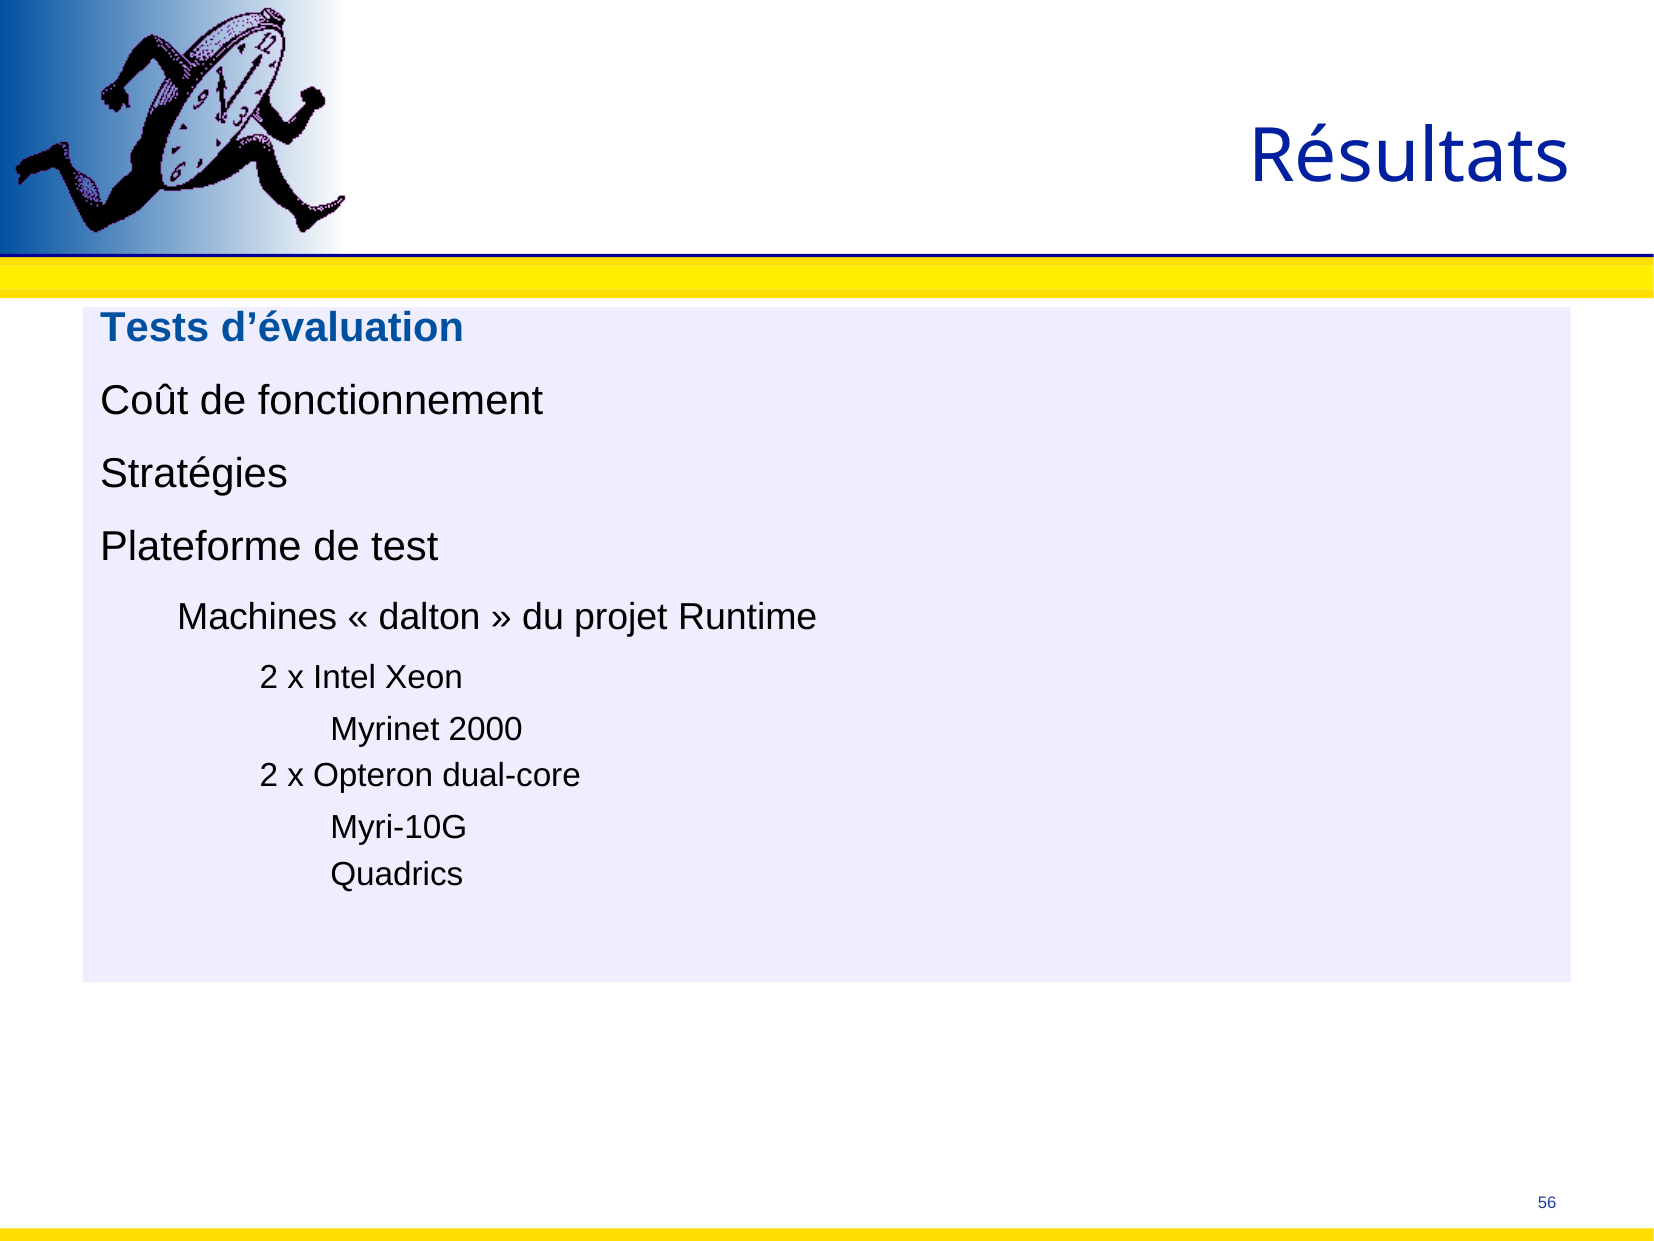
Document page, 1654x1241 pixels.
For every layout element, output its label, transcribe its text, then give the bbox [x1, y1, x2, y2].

picture [14, 0, 353, 245]
list Tests d’évaluation Coût de fonctionnement Stratégies Plateforme de test Machines « dalton » du projet Runtime 2 x Intel Xeon Myrinet 2000 2 x Opteron dual-core Myri-10G Quadrics [82, 307, 1571, 983]
title Résultats [372, 49, 1571, 257]
